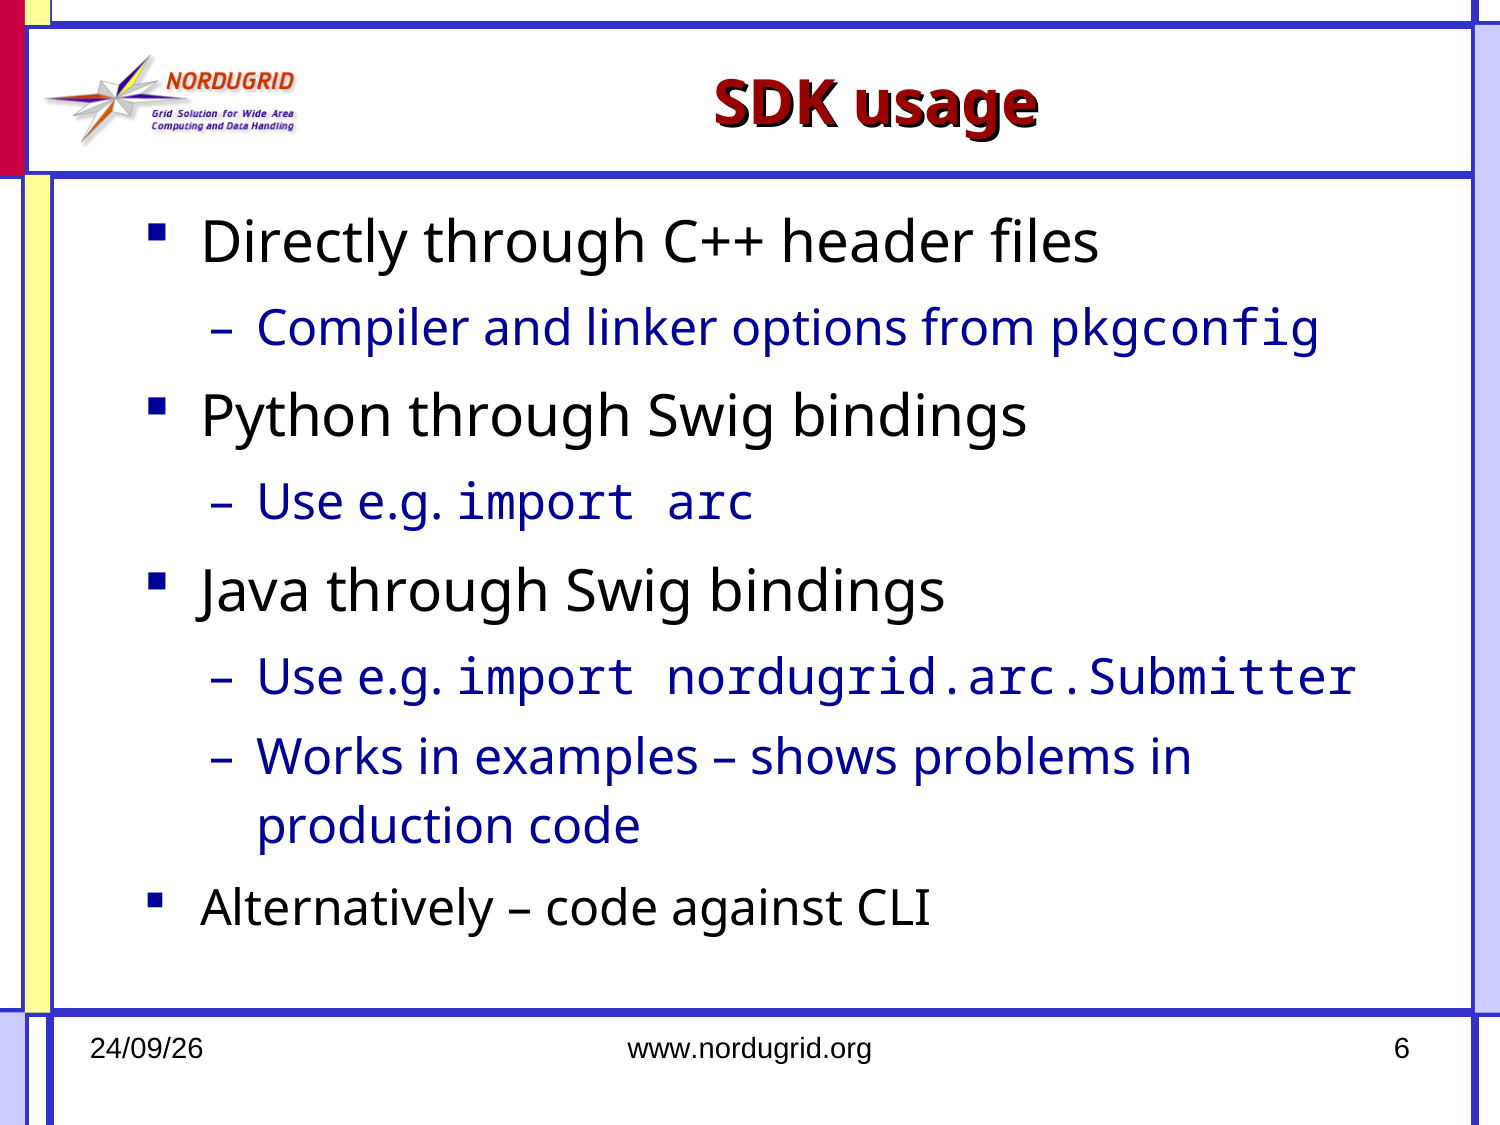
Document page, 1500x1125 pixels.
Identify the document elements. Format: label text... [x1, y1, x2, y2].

list Directly through C++ header files Compiler and linker options from pkgconfig Python through Swig bindings Use e.g. import arc Java through Swig bindings Use e.g. import nordugrid.arc.Submitter Works in examples – shows problems in production code Alternatively – code against CLI [87, 200, 1426, 997]
title SDK usage [324, 17, 1428, 183]
picture [40, 49, 301, 148]
